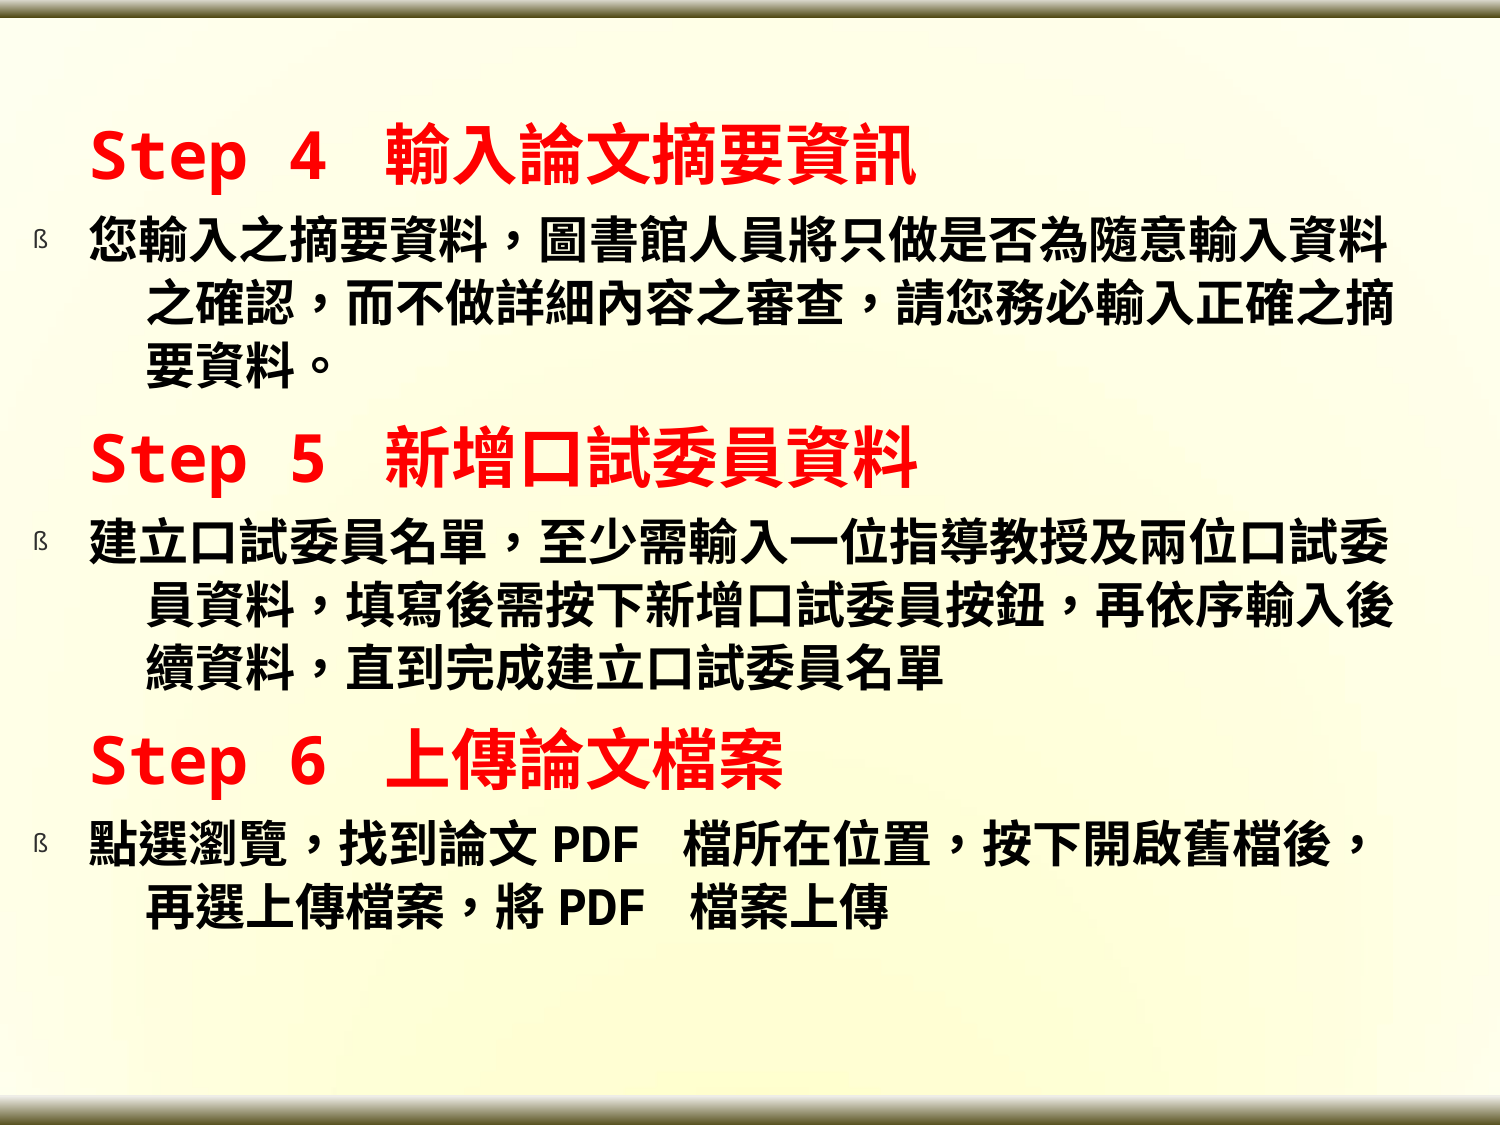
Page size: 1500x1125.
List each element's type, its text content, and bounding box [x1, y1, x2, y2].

list Step 4 輸入論文摘要資訊 您輸入之摘要資料，圖書館人員將只做是否為隨意輸入資料之確認，而不做詳細內容之審查，請您務必輸入正確之摘要資料。 Step 5 新增口試委員資料 建立口試委員名單，至少需輸入一位指導教授及兩位口試委員資料，填寫後需按下新增口試委員按鈕，再依序輸入後續資料，直到完成建立口試委員名單 Step 6 上傳論文檔案 點選瀏覽，找到論文PDF 檔所在位置，按下開啟舊檔後，再選上傳檔案，將PDF 檔案上傳 [17, 101, 1424, 1094]
